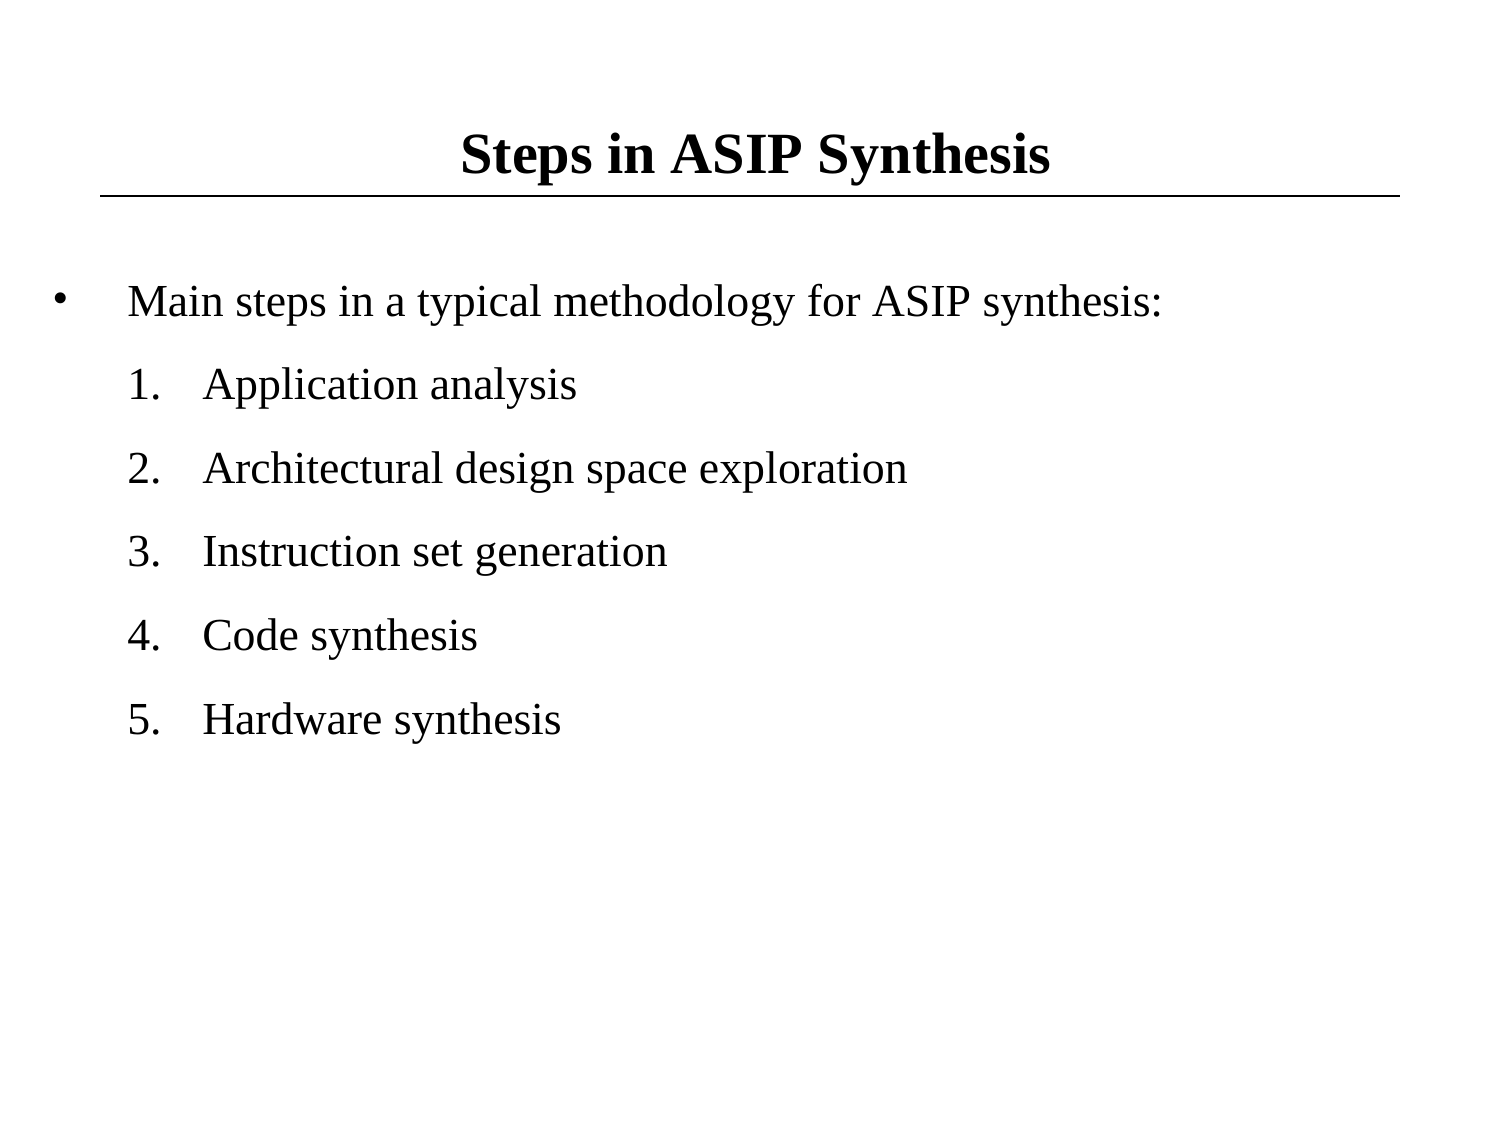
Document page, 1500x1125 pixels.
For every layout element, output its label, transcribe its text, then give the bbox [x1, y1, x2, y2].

title Steps in ASIP Synthesis [137, 197, 1375, 201]
text_box Main steps in a typical methodology for ASIP synthesis: Application analysis Architectural design space exploration Instruction set generation Code synthesis Hardware synthesis [37, 262, 1463, 752]
title Steps in ASIP Synthesis [137, 99, 1375, 195]
